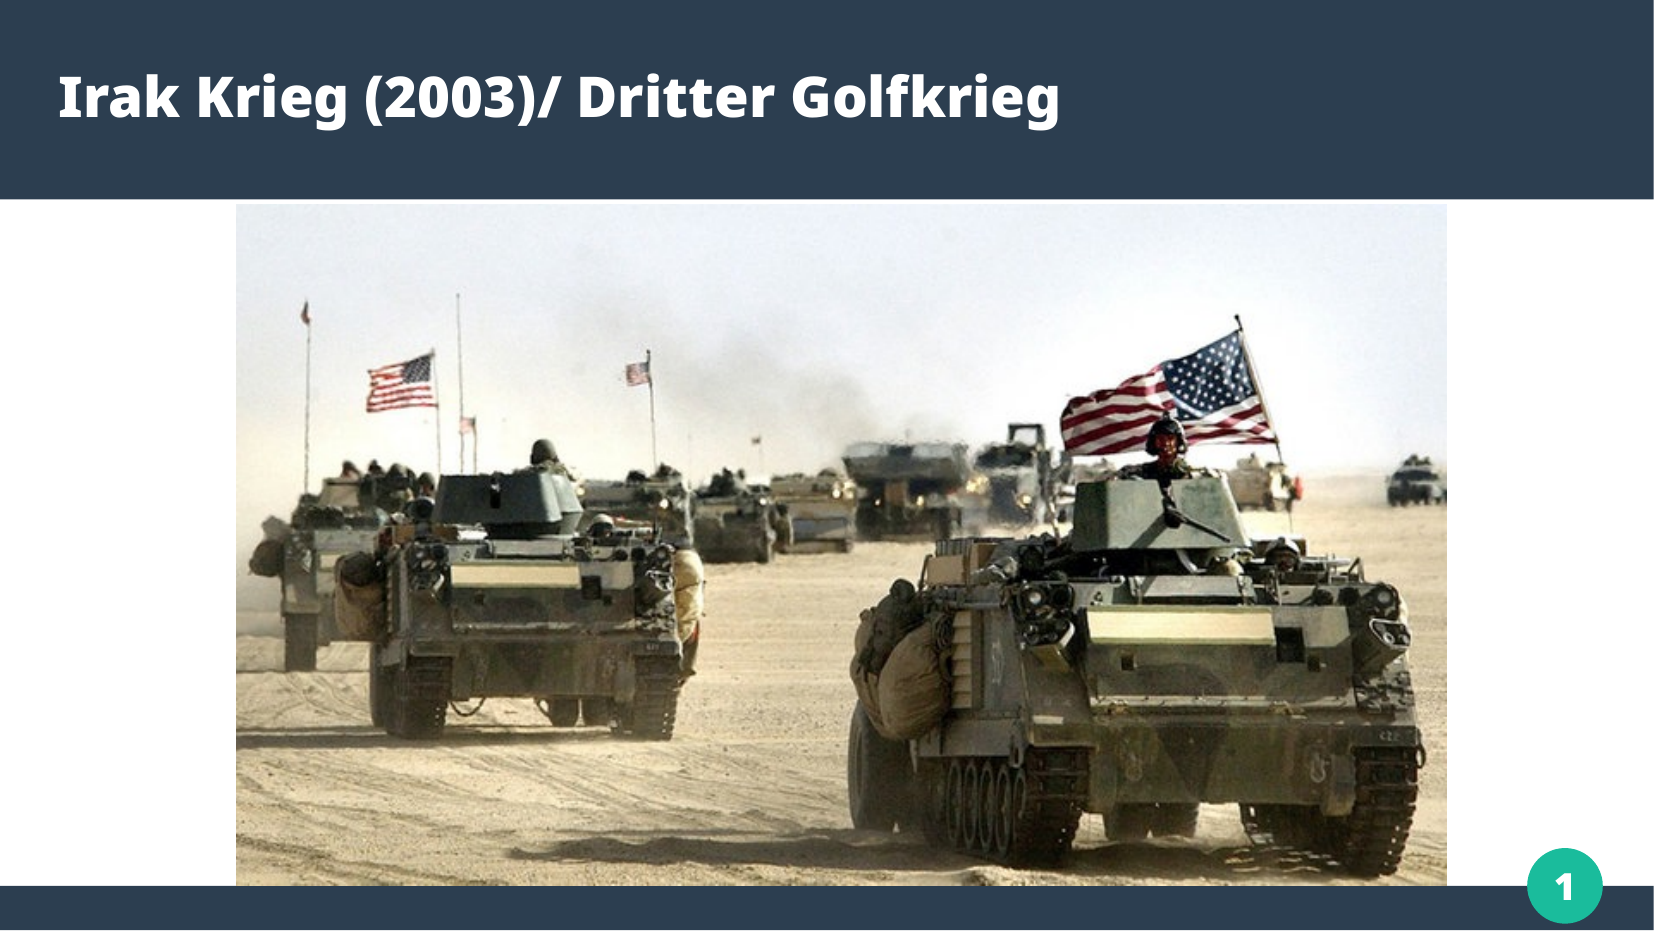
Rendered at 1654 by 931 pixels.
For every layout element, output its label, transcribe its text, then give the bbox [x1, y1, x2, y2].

picture [236, 204, 1447, 886]
title Irak Krieg (2003)/ Dritter Golfkrieg [59, 37, 1595, 155]
